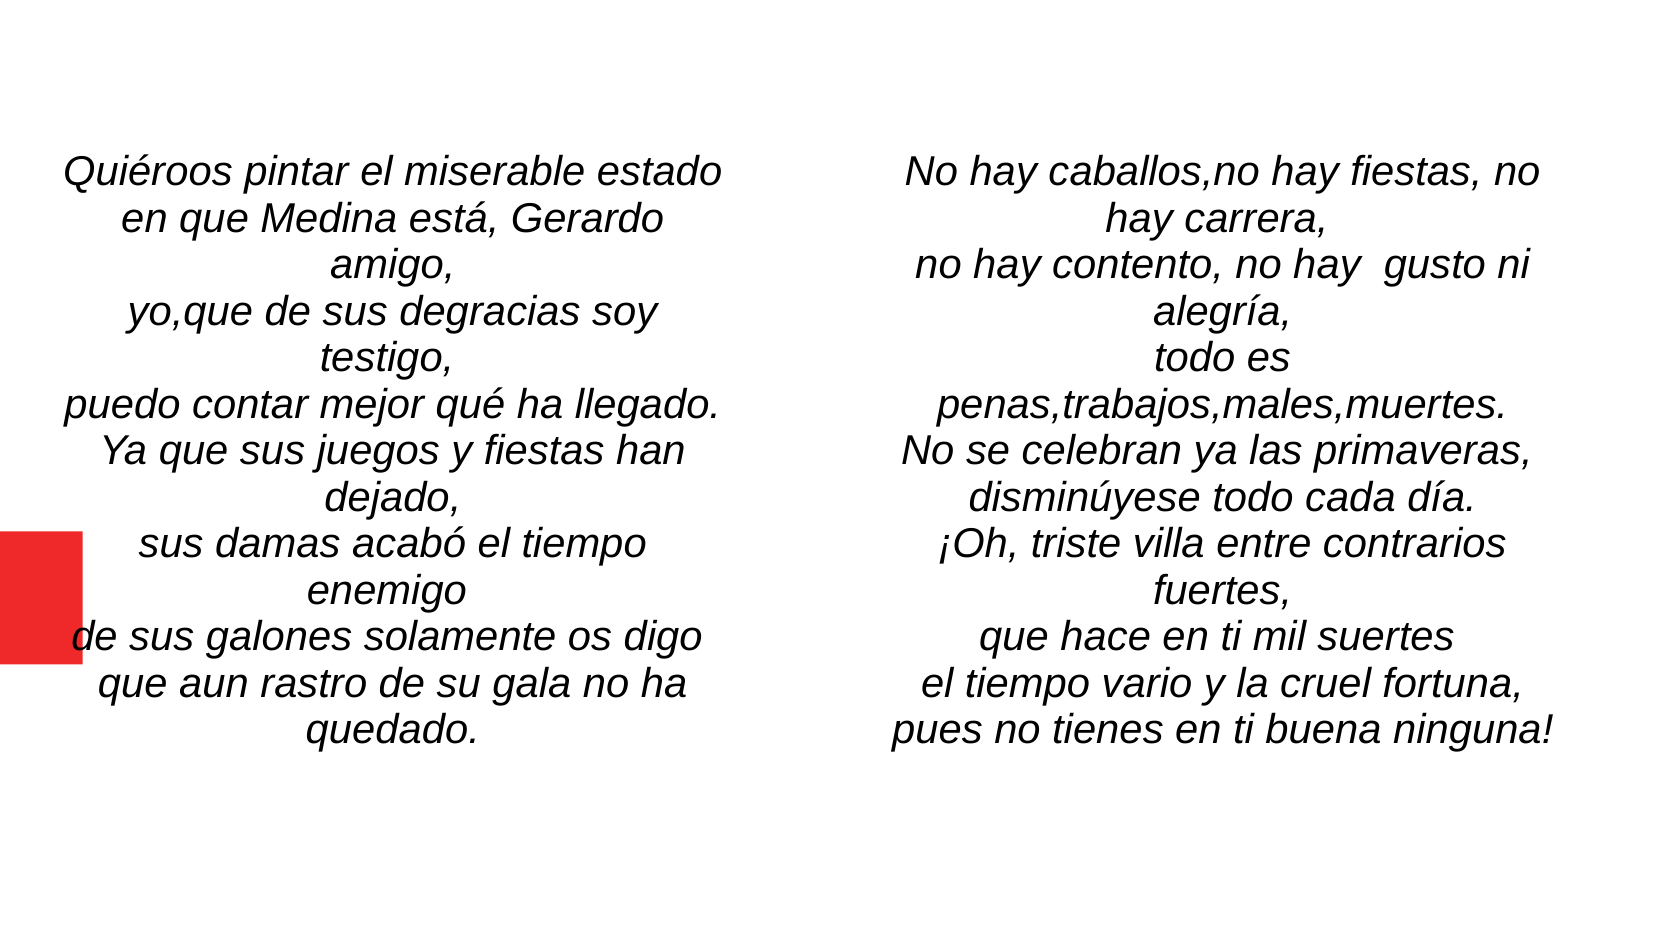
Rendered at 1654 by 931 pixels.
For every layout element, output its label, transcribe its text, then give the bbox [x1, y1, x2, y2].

list No hay caballos,no hay fiestas, no hay carrera, no hay contento, no hay gusto ni alegría, todo es penas,trabajos,males,muertes. No se celebran ya las primaveras, disminúyese todo cada día. ¡Oh, triste villa entre contrarios fuertes, que hace en ti mil suertes el tiempo vario y la cruel fortuna, pues no tienes en ti buena ninguna! [874, 148, 1572, 763]
list Quiéroos pintar el miserable estado en que Medina está, Gerardo amigo, yo,que de sus degracias soy testigo, puedo contar mejor qué ha llegado. Ya que sus juegos y fiestas han dejado, sus damas acabó el tiempo enemigo de sus galones solamente os digo que aun rastro de su gala no ha quedado. [53, 148, 733, 763]
